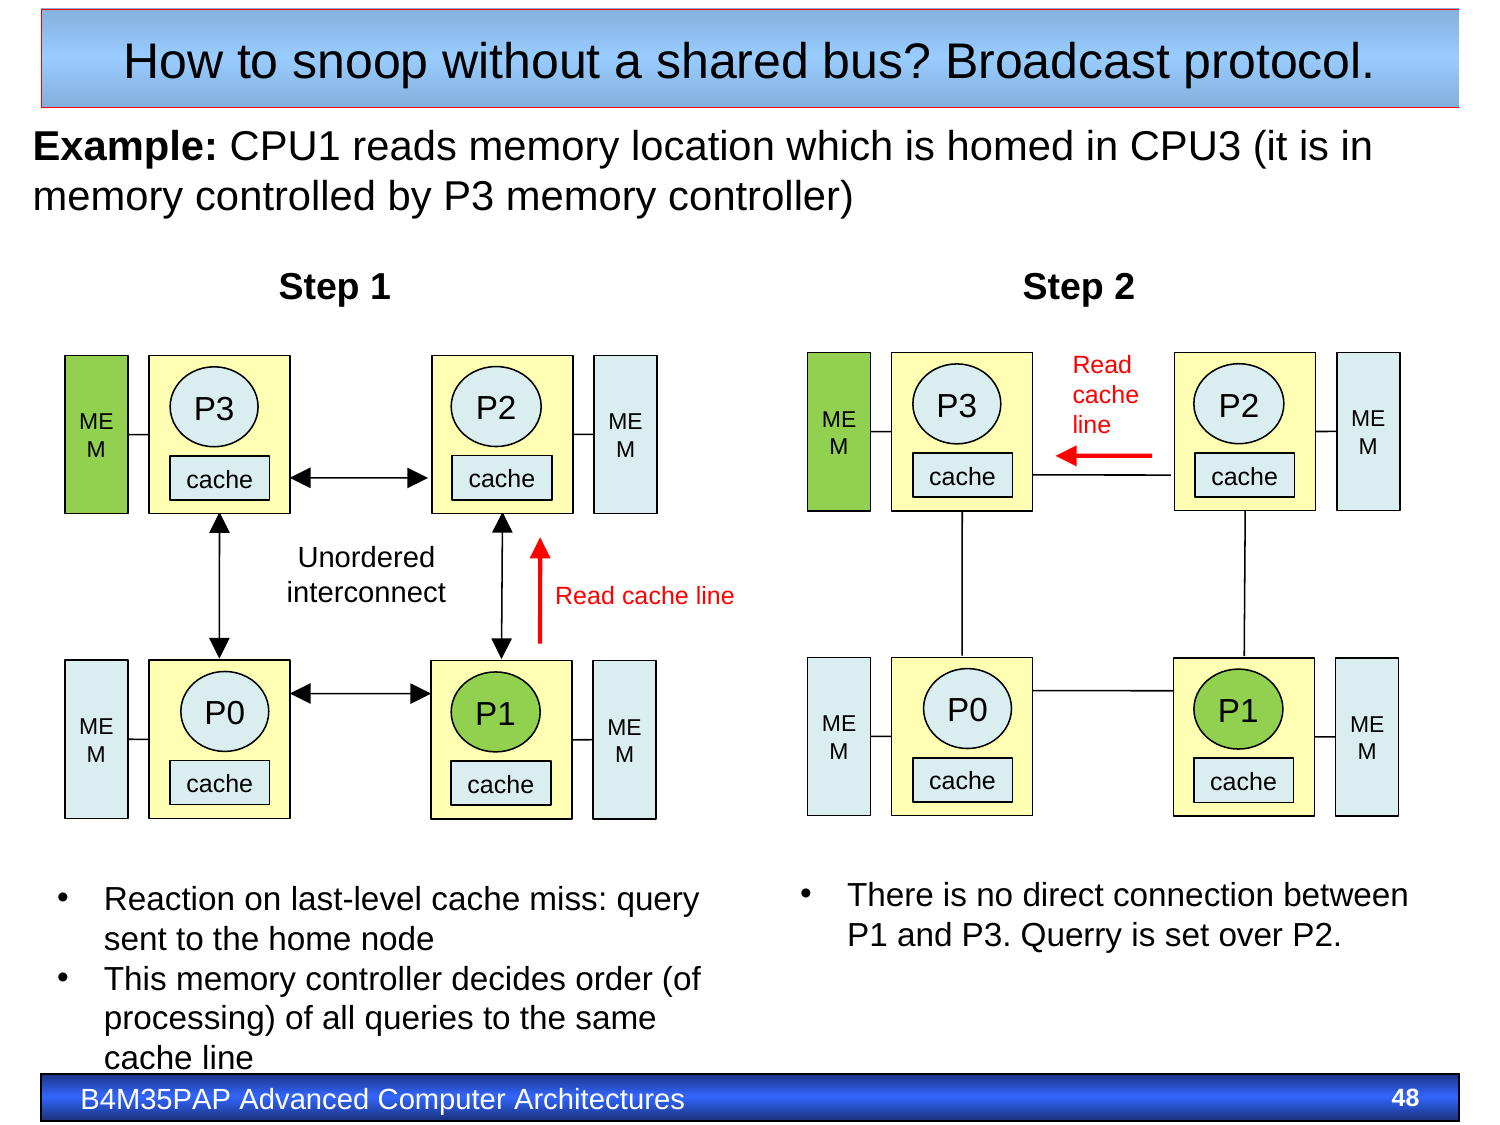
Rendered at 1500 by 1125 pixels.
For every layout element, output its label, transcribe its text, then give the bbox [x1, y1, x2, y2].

text_box Read cache line [540, 572, 751, 618]
text_box MEM [1336, 352, 1400, 511]
text_box cache [451, 761, 551, 806]
text_box MEM [594, 355, 658, 514]
text_box MEM [593, 660, 657, 819]
text_box P3 [912, 363, 1001, 444]
text_box cache [1193, 758, 1294, 803]
text_box [891, 352, 1316, 816]
list Example: CPU1 reads memory location which is homed in CPU3 (it is in memory controlled by P3 memory controller) [17, 111, 1500, 233]
text_box [148, 355, 429, 659]
text_box cache [912, 453, 1013, 498]
text_box cache [1194, 452, 1295, 497]
text_box MEM [64, 355, 128, 514]
text_box P0 [180, 671, 269, 752]
text_box MEM [64, 660, 128, 819]
text_box [148, 355, 573, 819]
text_box cache [170, 455, 270, 501]
text_box P1 [1193, 669, 1283, 750]
text_box Unordered interconnect [266, 526, 467, 621]
text_box Read cache line [1057, 340, 1178, 446]
text_box P1 [451, 671, 541, 752]
text_box cache [912, 757, 1013, 802]
text_box cache [170, 760, 270, 805]
text_box P2 [1193, 363, 1284, 444]
text_box cache [452, 455, 552, 500]
title How to snoop without a shared bus? Broadcast protocol. [41, 8, 1459, 108]
text_box MEM [807, 657, 871, 816]
text_box Step 2 [1008, 258, 1151, 316]
text_box Step 1 [263, 258, 407, 316]
text_box MEM [1335, 657, 1399, 816]
text_box MEM [807, 352, 871, 511]
text_box P2 [451, 366, 542, 447]
text_box P3 [170, 366, 259, 447]
text_box P0 [923, 668, 1012, 749]
text_box There is no direct connection between P1 and P3. Querry is set over P2. [785, 865, 1470, 961]
text_box Reaction on last-level cache miss: query sent to the home node This memory controller decides order (of processing) of all queries to the same cache line [42, 869, 727, 1084]
text_box [891, 352, 1171, 656]
